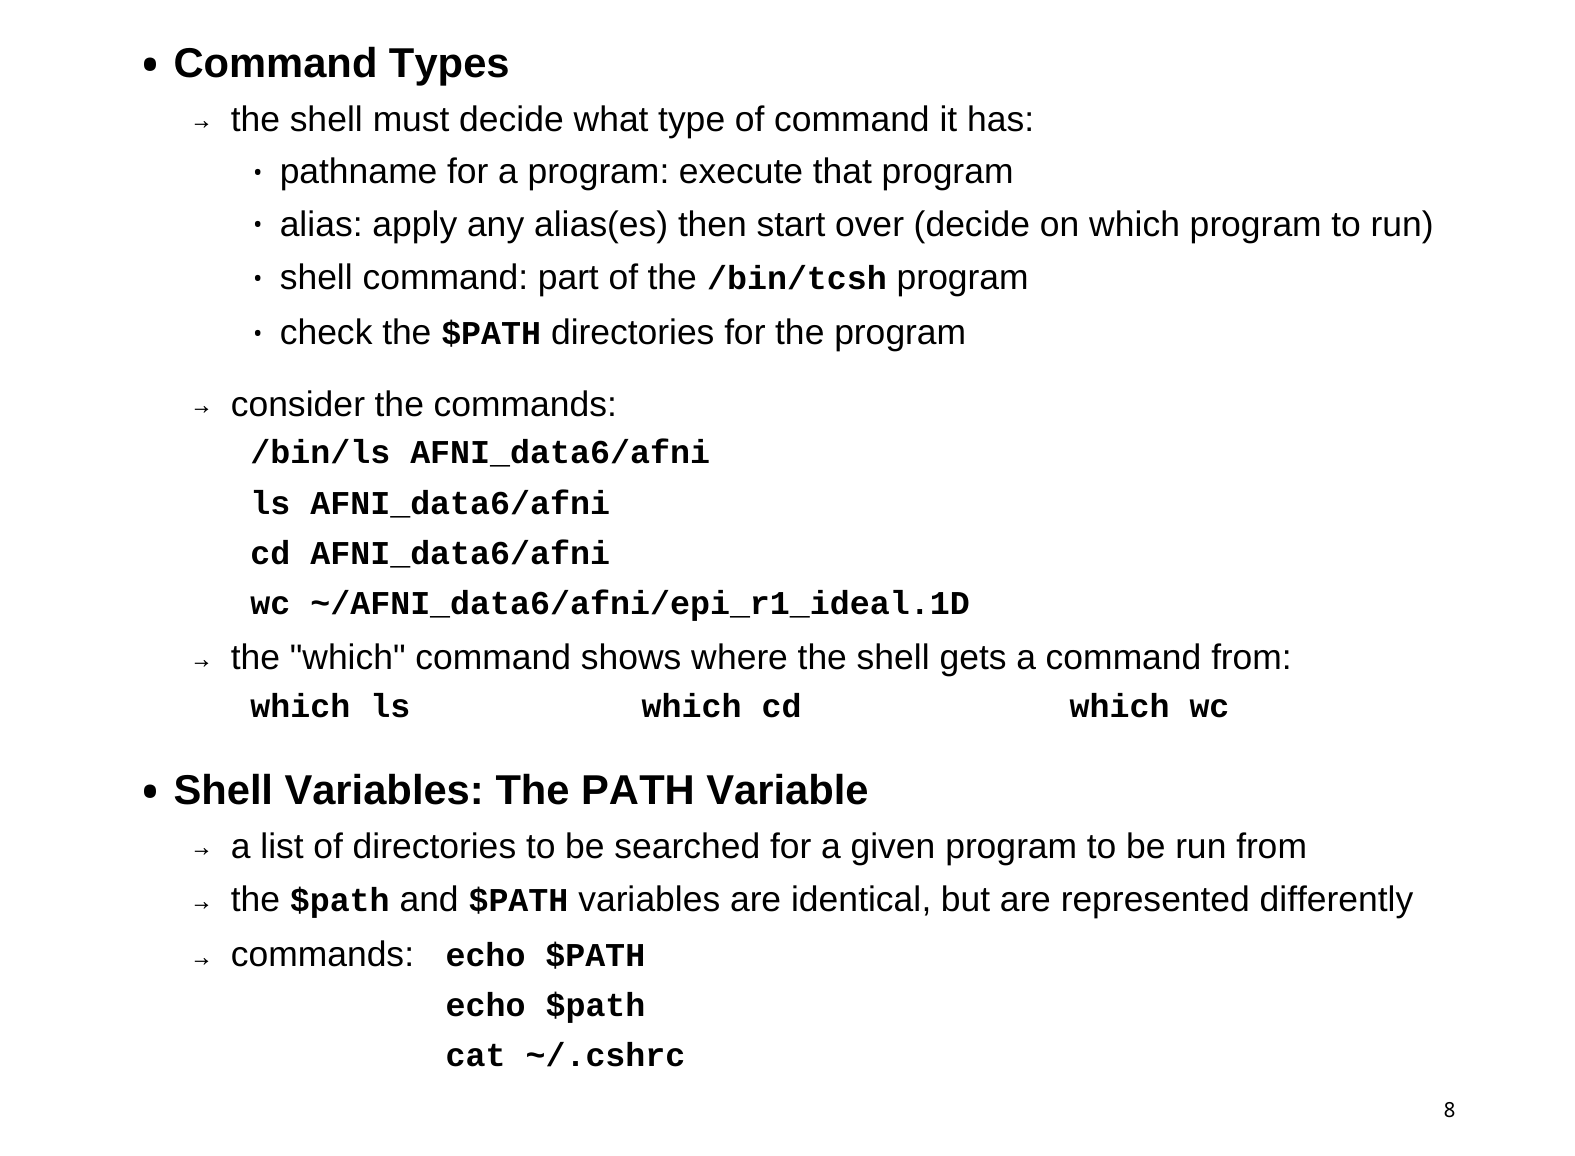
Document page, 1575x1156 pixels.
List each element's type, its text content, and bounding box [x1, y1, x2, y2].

list Command Types the shell must decide what type of command it has: pathname for a program: execute that program alias: apply any alias(es) then start over (decide on which program to run) shell command: part of the /bin/tcsh program check the $PATH directories for the program consider the commands: /bin/ls AFNI_data6/afni ls AFNI_data6/afni cd AFNI_data6/afni wc ~/AFNI_data6/afni/epi_r1_ideal.1D the "which" command shows where the shell gets a command from: which ls which cd which wc Shell Variables: The PATH Variable a list of directories to be searched for a given program to be run from the $path and $PATH variables are identical, but are represented differently commands: echo $PATH echo $path cat ~/.cshrc [118, 27, 1538, 1128]
